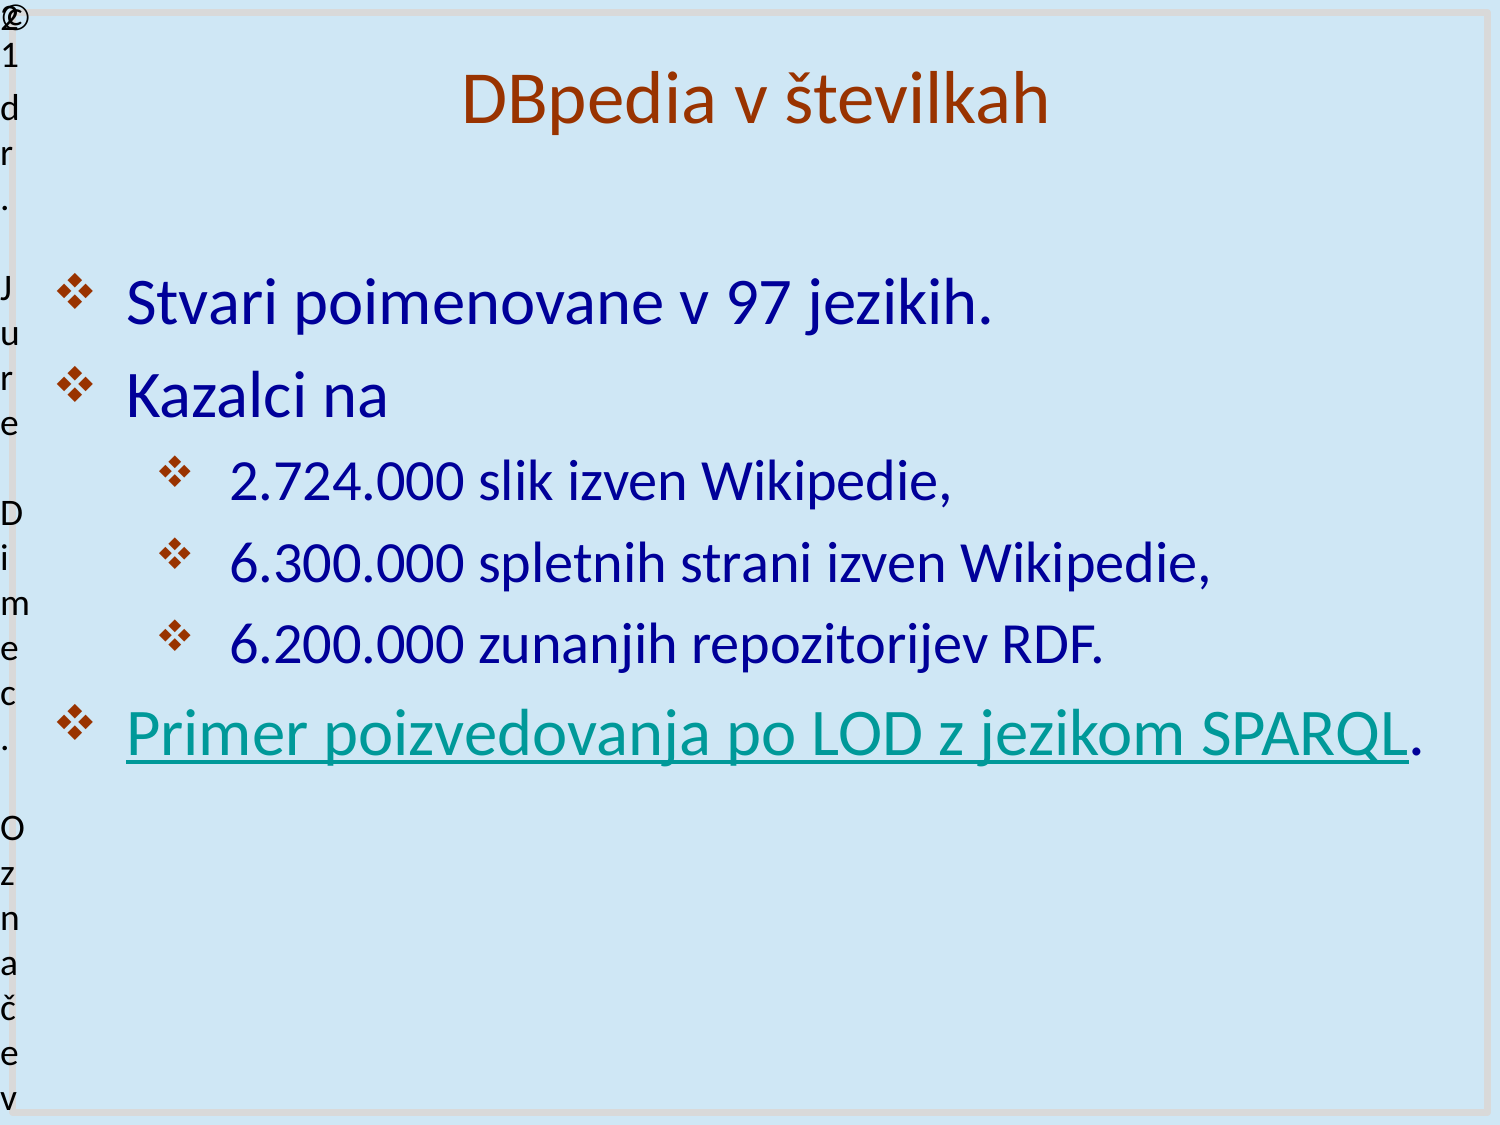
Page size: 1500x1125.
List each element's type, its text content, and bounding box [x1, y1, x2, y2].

title DBpedia v številkah [37, 37, 1475, 150]
list Stvari poimenovane v 97 jezikih. Kazalci na 2.724.000 slik izven Wikipedie, 6.300.000 spletnih strani izven Wikipedie, 6.200.000 zunanjih repozitorijev RDF. Primer poizvedovanja po LOD z jezikom SPARQL. [37, 249, 1475, 1050]
